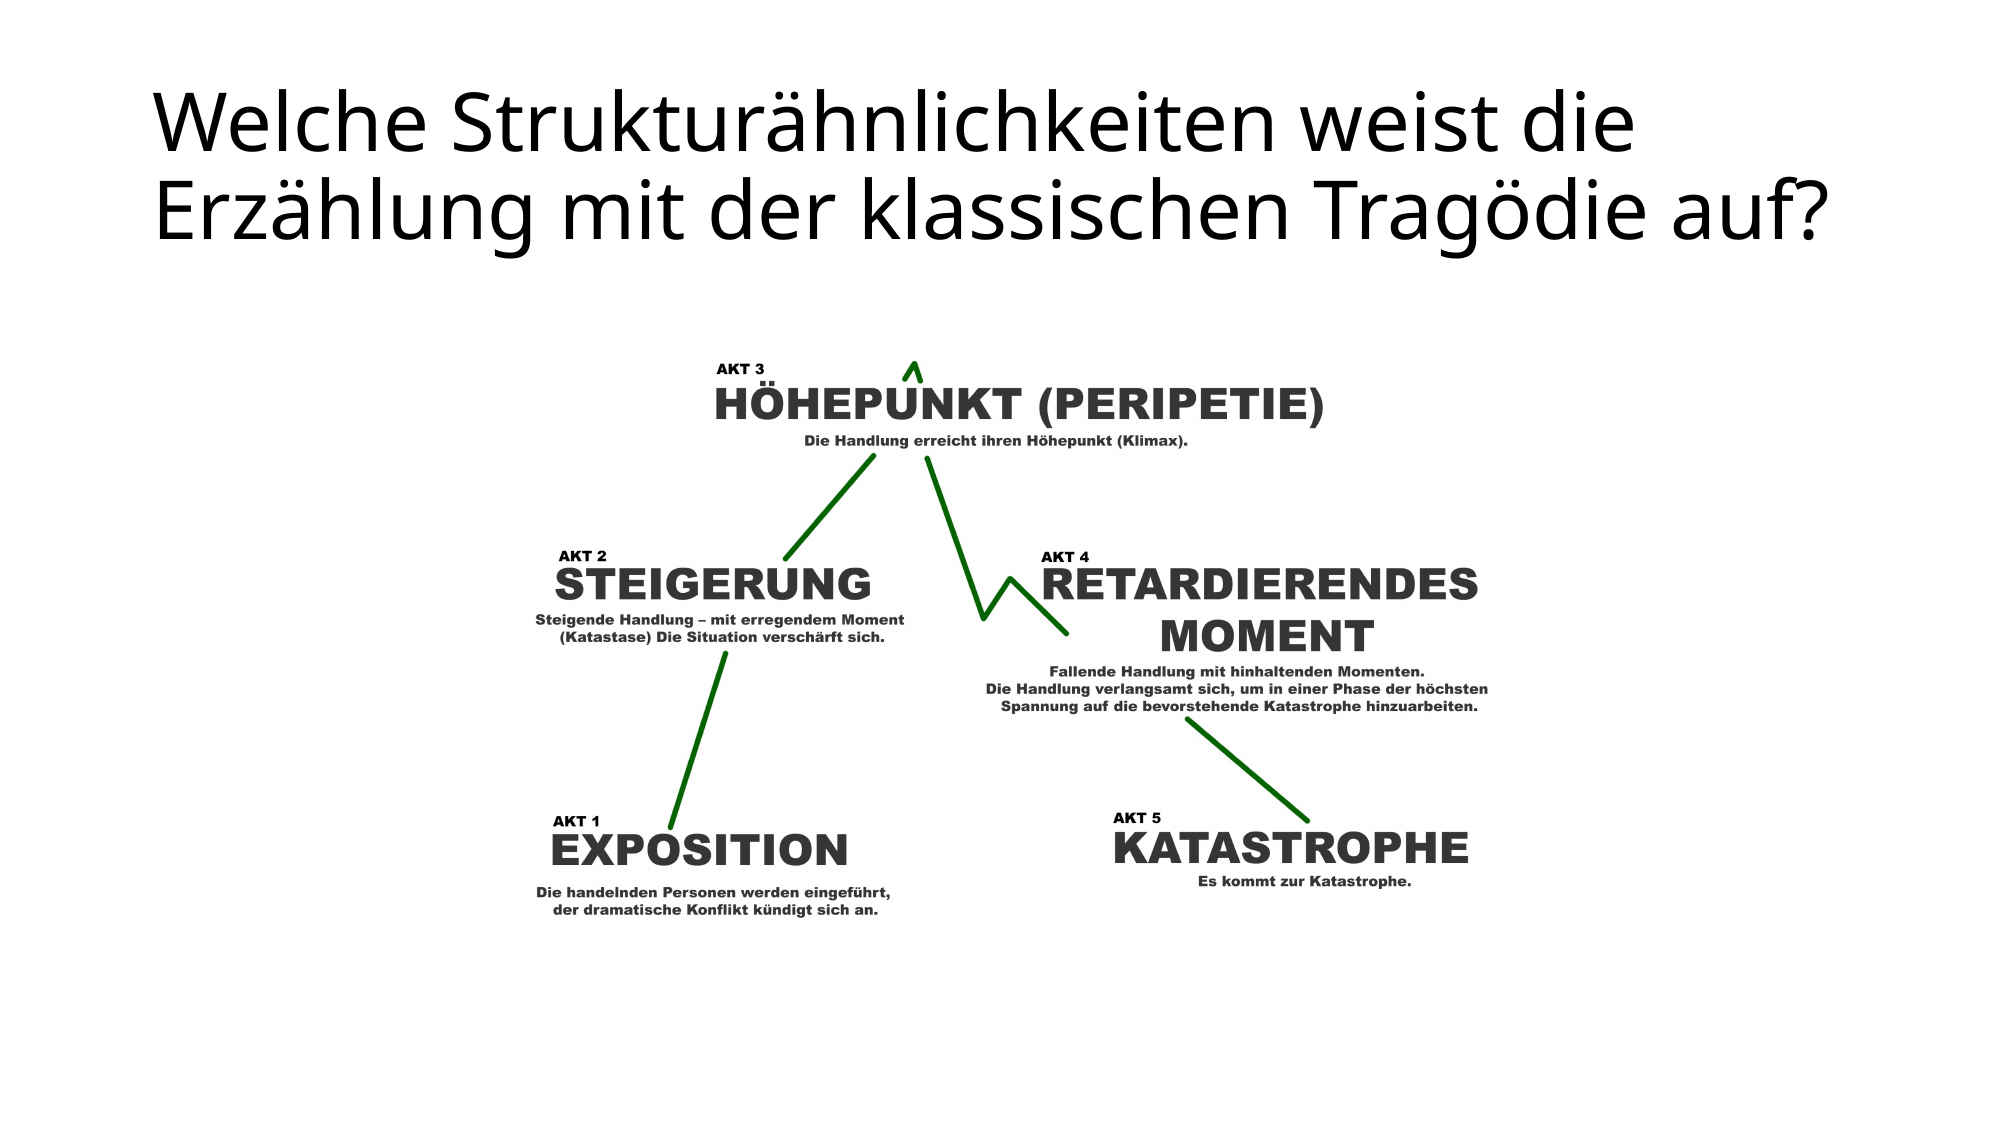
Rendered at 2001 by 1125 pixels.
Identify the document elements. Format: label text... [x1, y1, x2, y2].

title Welche Strukturähnlichkeiten weist die Erzählung mit der klassischen Tragödie auf? [137, 59, 1863, 278]
picture [495, 299, 1505, 1014]
